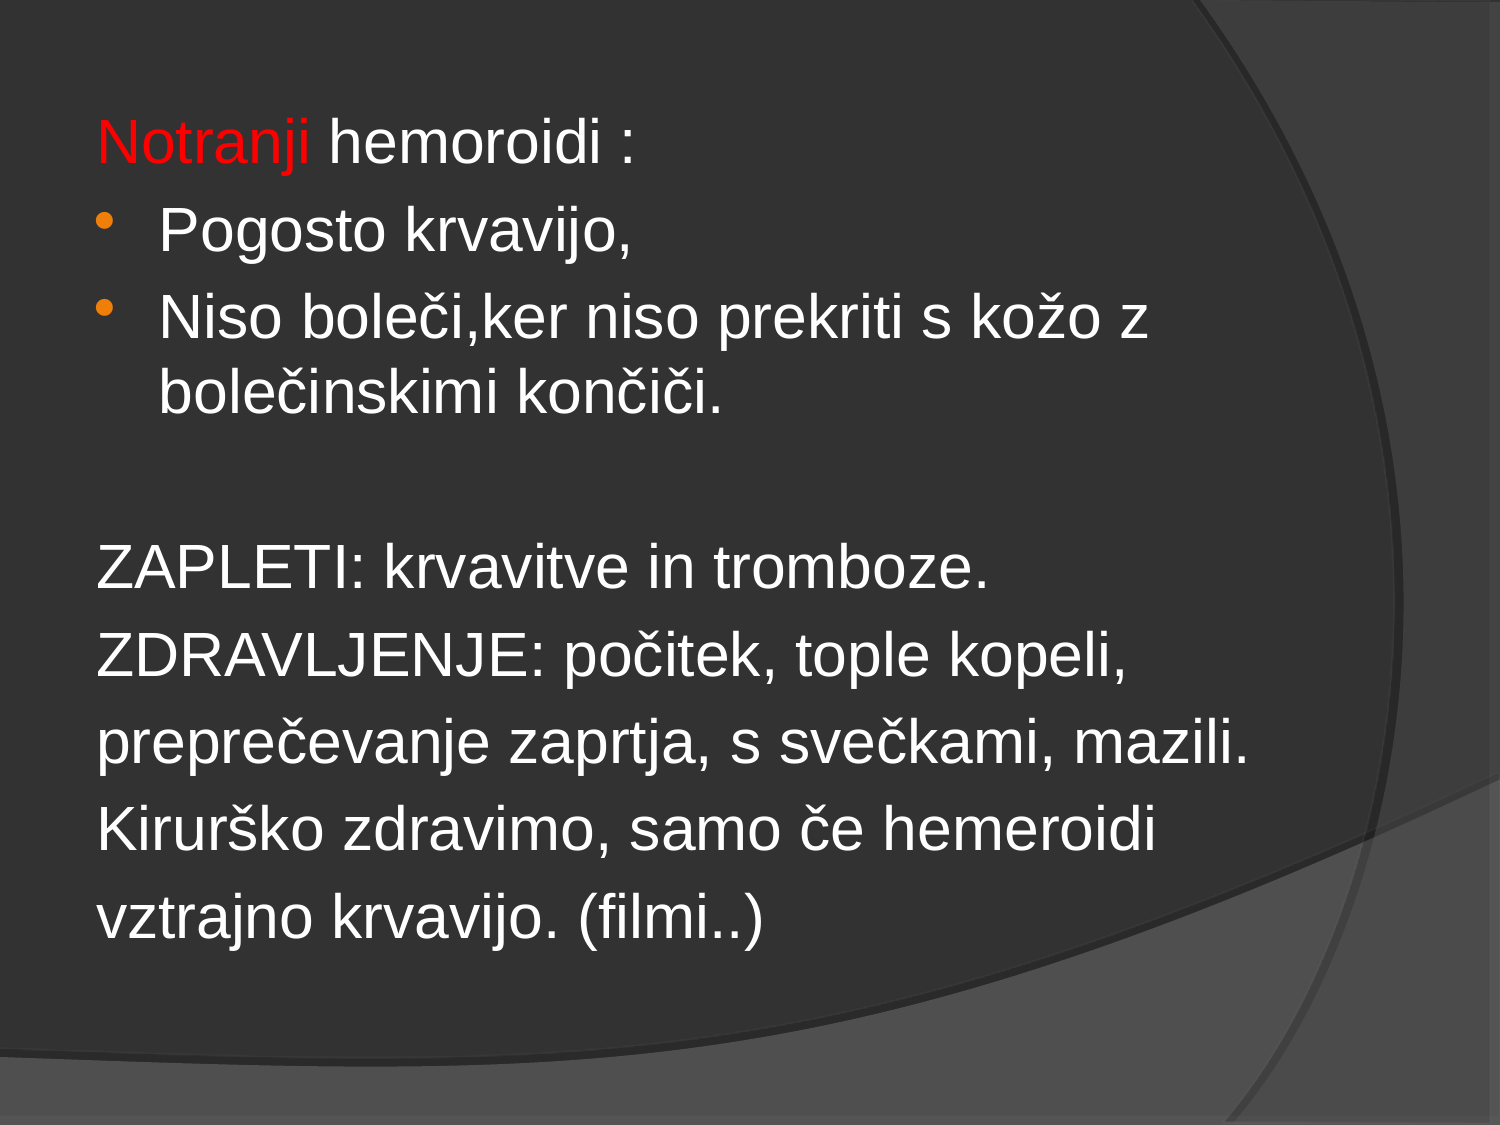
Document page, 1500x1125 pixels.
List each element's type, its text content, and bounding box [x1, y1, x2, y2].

list Notranji hemoroidi : Pogosto krvavijo, Niso boleči,ker niso prekriti s kožo z bolečinskimi končiči. ZAPLETI: krvavitve in tromboze. ZDRAVLJENJE: počitek, tople kopeli, preprečevanje zaprtja, s svečkami, mazili. Kirurško zdravimo, samo če hemeroidi vztrajno krvavijo. (filmi..) [75, 93, 1300, 1005]
